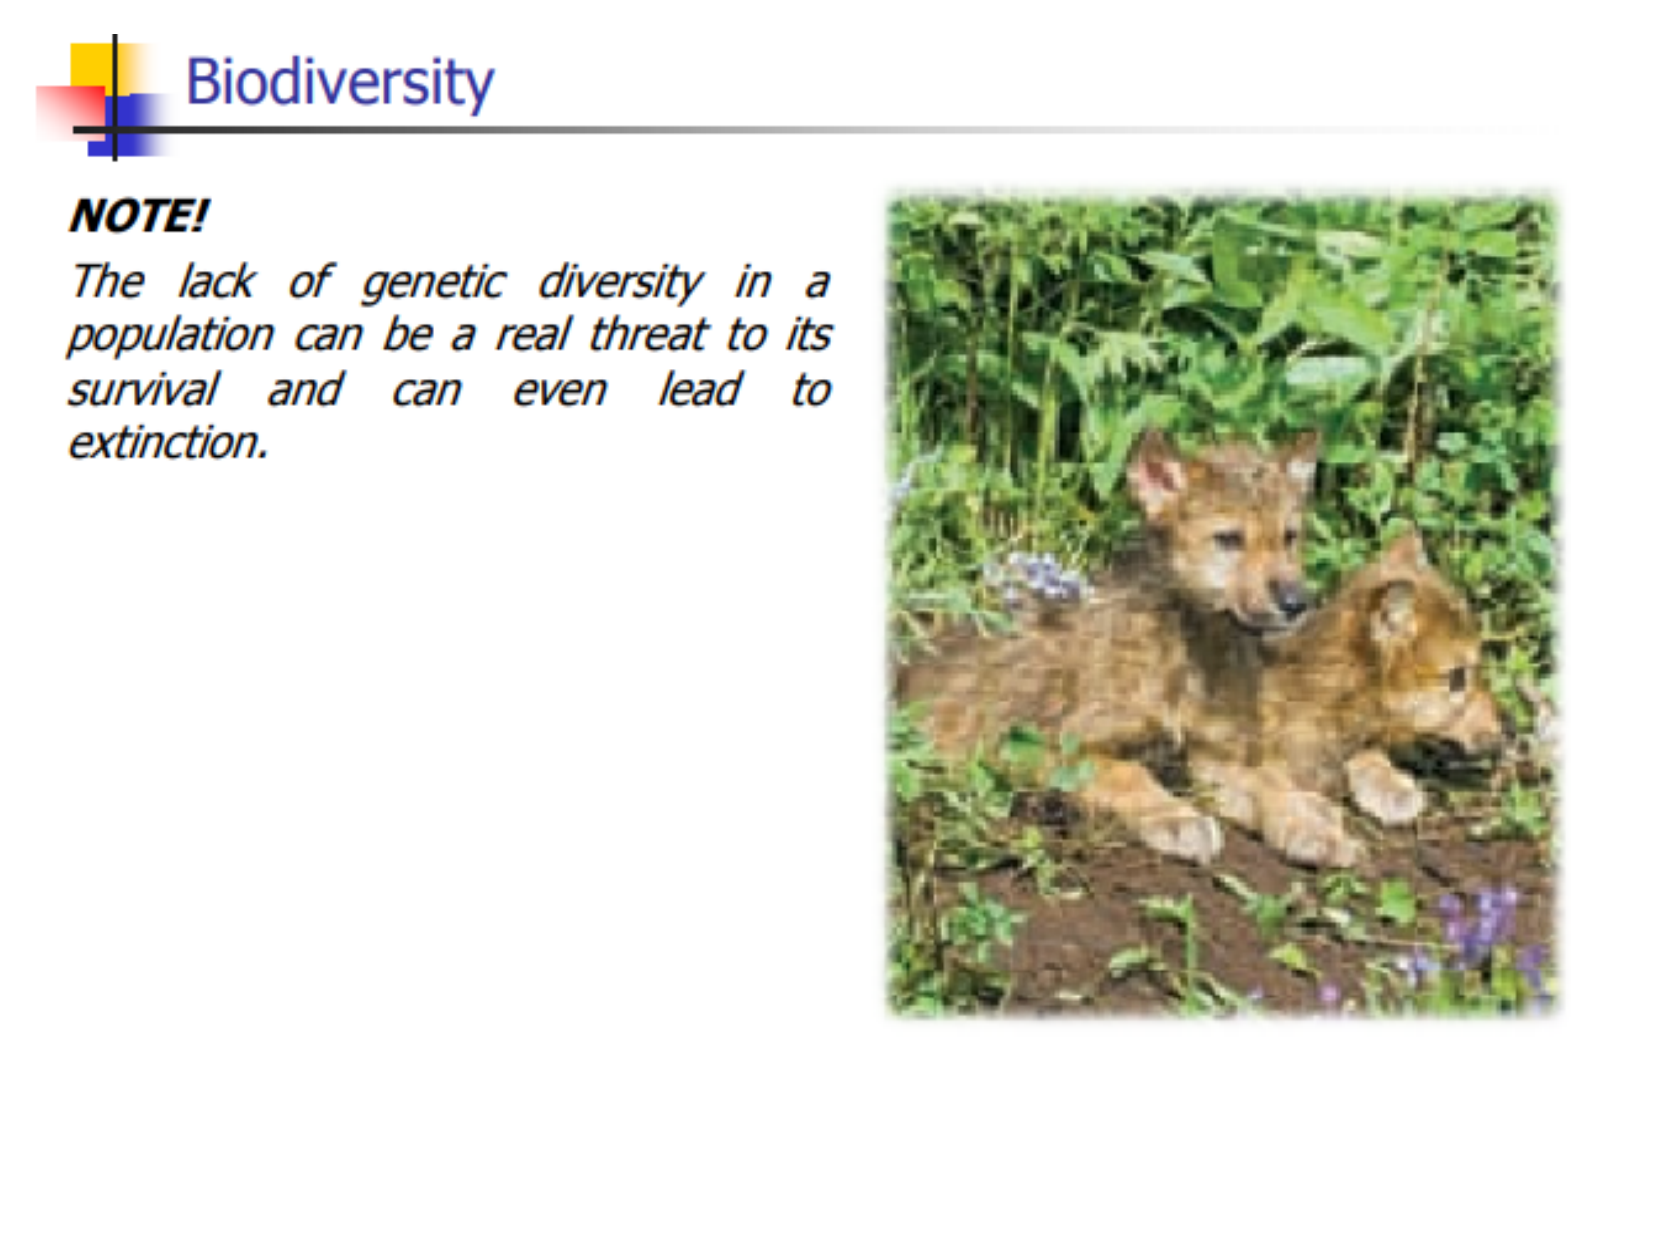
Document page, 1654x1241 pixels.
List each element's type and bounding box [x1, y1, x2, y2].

picture [22, 34, 1571, 1099]
